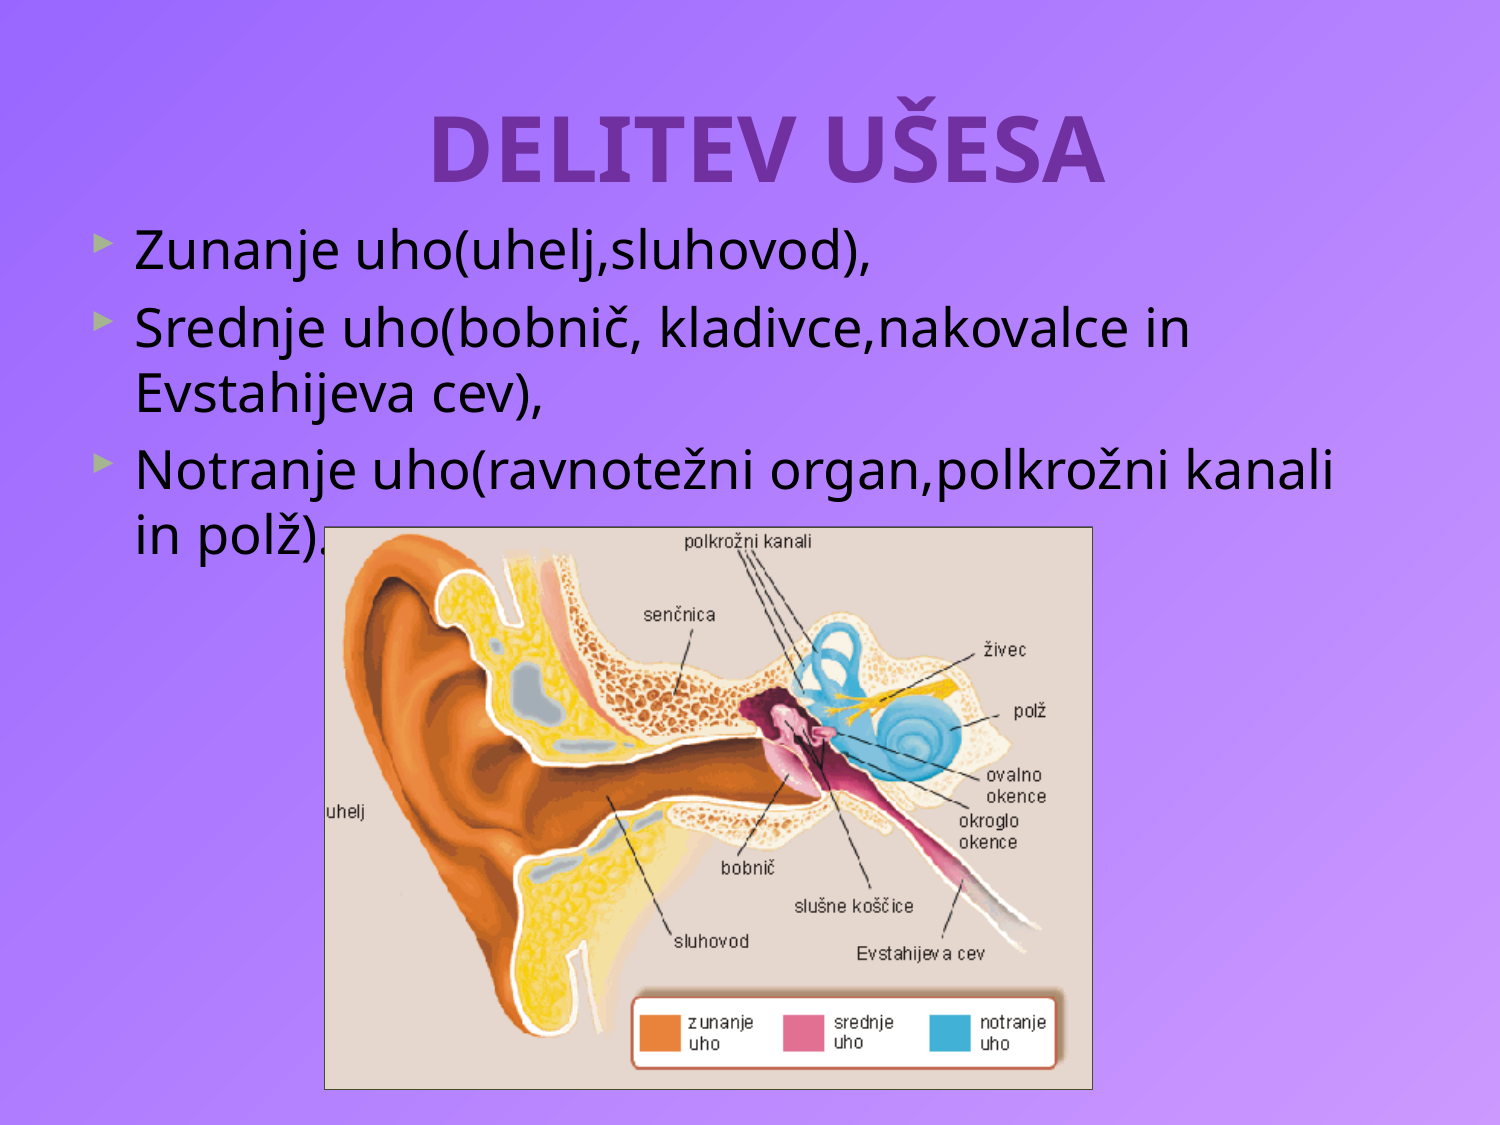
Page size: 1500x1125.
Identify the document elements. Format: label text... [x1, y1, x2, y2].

title DELITEV UŠESA [75, 19, 1412, 208]
list Zunanje uho(uhelj,sluhovod), Srednje uho(bobnič, kladivce,nakovalce in Evstahijeva cev), Notranje uho(ravnotežni organ,polkrožni kanali in polž). [75, 208, 1412, 1125]
picture [324, 527, 1093, 1090]
